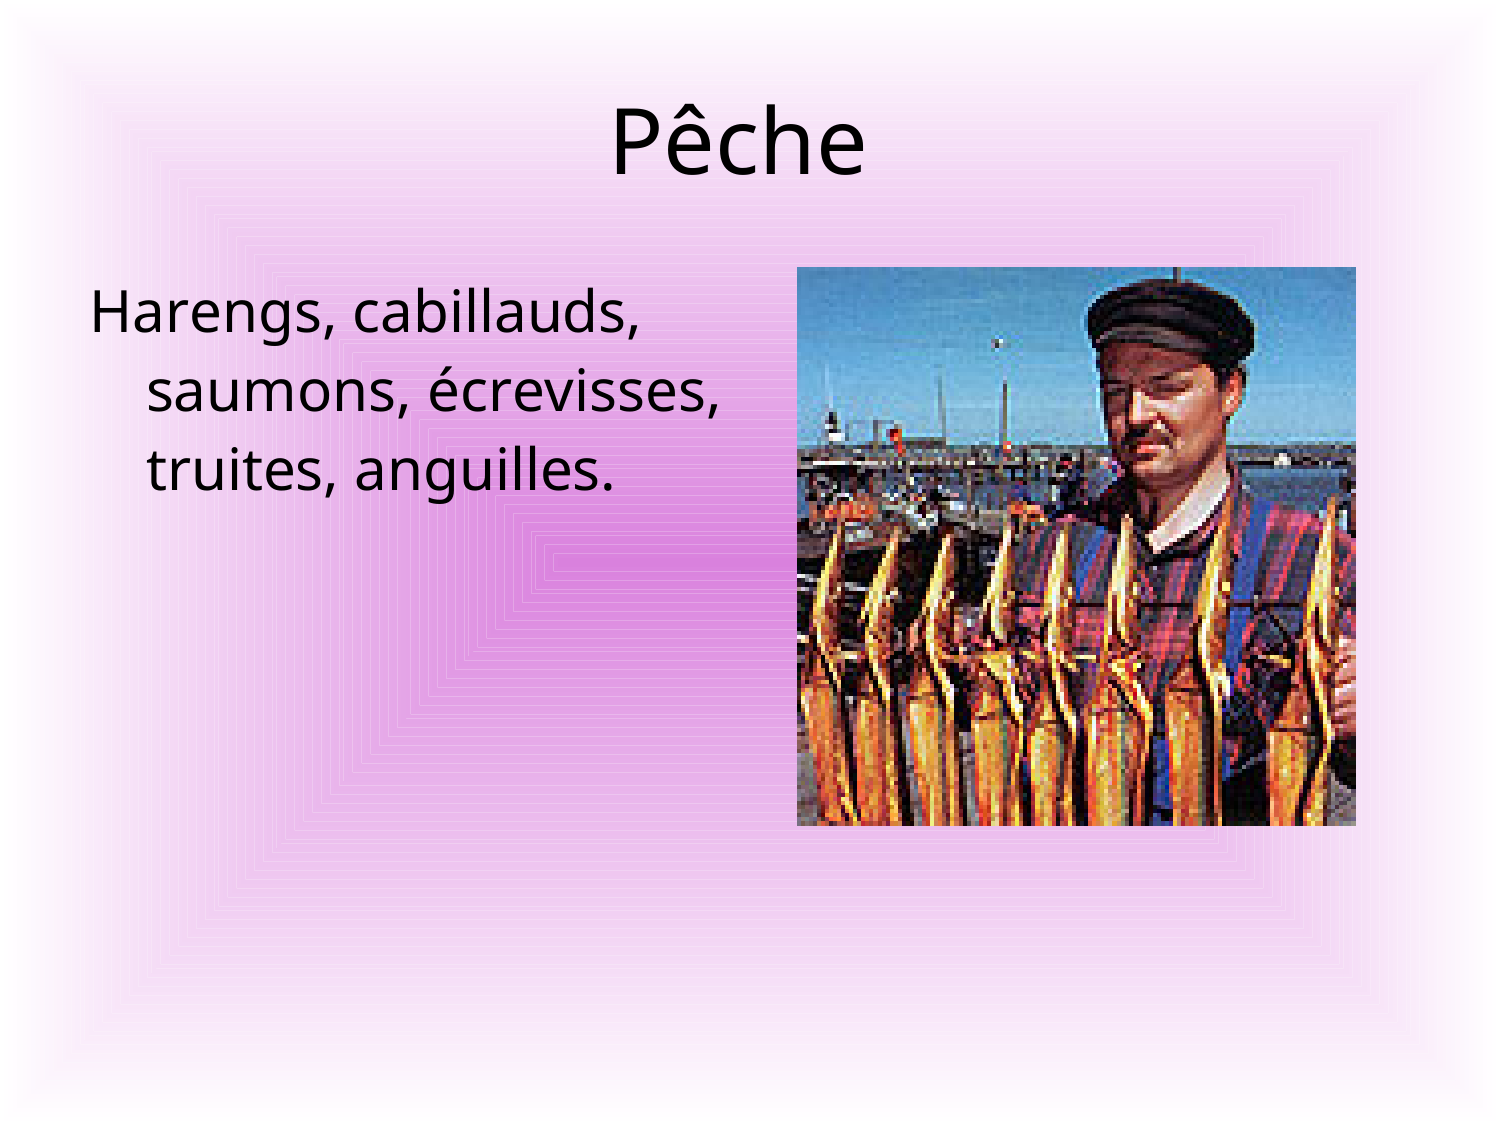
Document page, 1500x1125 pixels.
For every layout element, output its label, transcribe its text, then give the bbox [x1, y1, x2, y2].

picture [797, 267, 1356, 826]
list Harengs, cabillauds, saumons, écrevisses, truites, anguilles. [75, 262, 738, 1006]
title Pêche [75, 45, 1426, 233]
